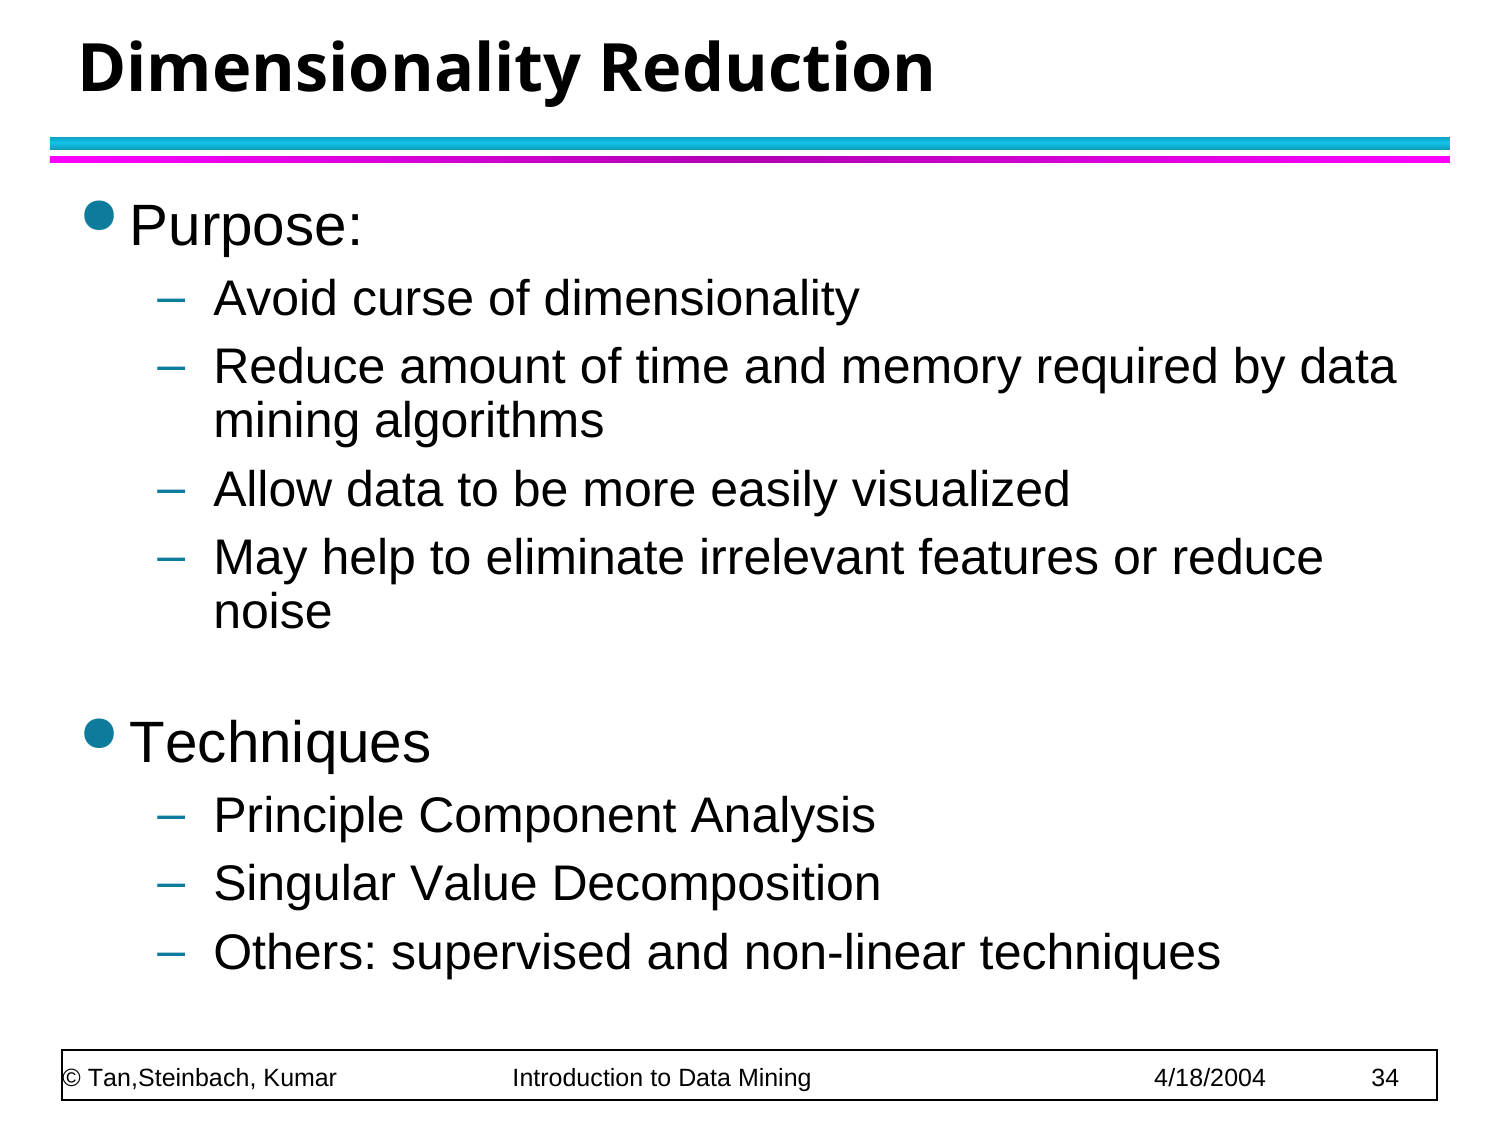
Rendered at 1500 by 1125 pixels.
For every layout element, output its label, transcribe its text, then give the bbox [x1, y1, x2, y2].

list Purpose: Avoid curse of dimensionality Reduce amount of time and memory required by data mining algorithms Allow data to be more easily visualized May help to eliminate irrelevant features or reduce noise Techniques Principle Component Analysis Singular Value Decomposition Others: supervised and non-linear techniques [67, 187, 1432, 1038]
title Dimensionality Reduction [62, 22, 1421, 113]
